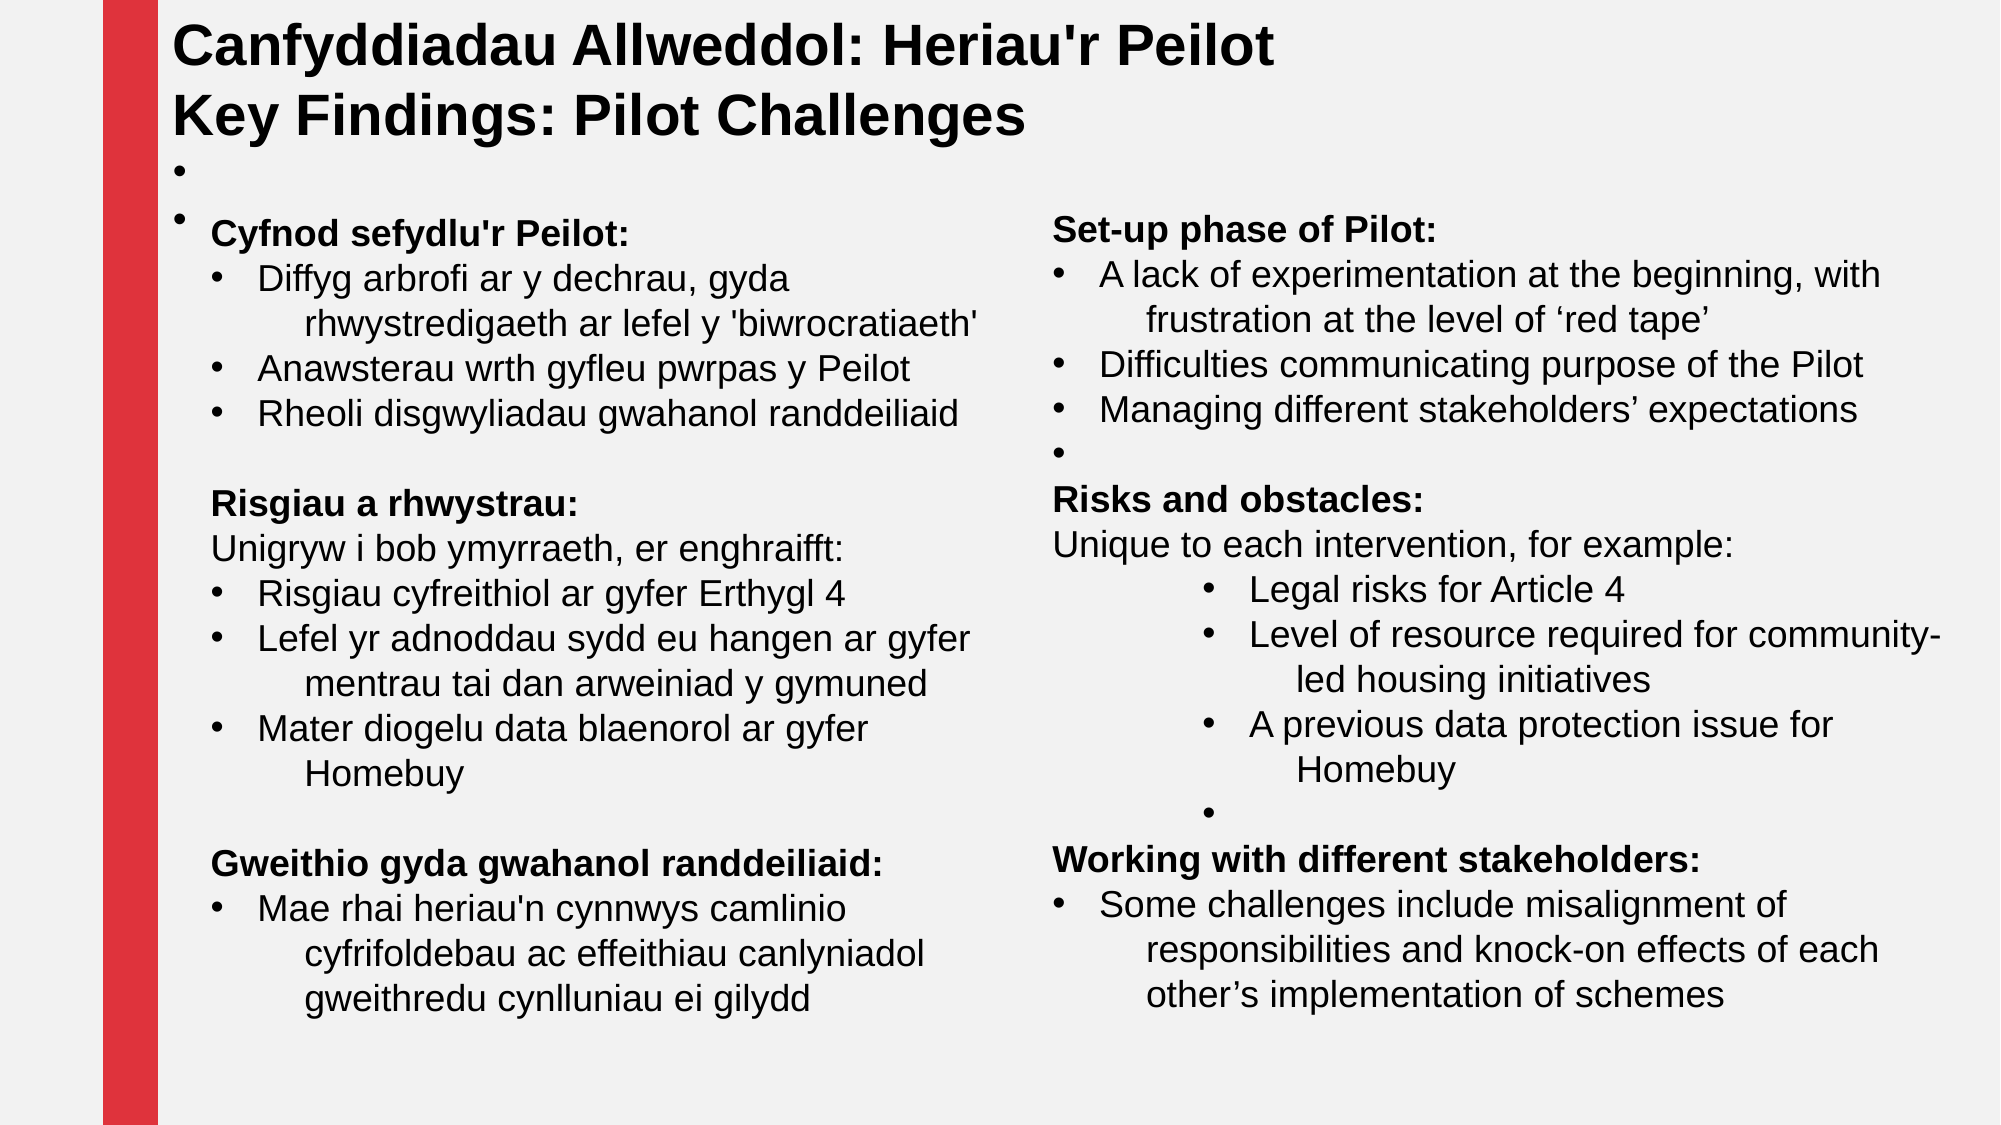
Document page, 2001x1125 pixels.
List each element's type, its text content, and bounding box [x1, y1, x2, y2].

text_box Canfyddiadau Allweddol: Heriau'r Peilot Key Findings: Pilot Challenges [157, 0, 1954, 119]
picture [103, 0, 158, 1125]
text_box Cyfnod sefydlu'r Peilot: Diffyg arbrofi ar y dechrau, gyda rhwystredigaeth ar lefel y 'biwrocratiaeth' Anawsterau wrth gyfleu pwrpas y Peilot Rheoli disgwyliadau gwahanol randdeiliaid Risgiau a rhwystrau: Unigryw i bob ymyrraeth, er enghraifft: Risgiau cyfreithiol ar gyfer Erthygl 4 Lefel yr adnoddau sydd eu hangen ar gyfer mentrau tai dan arweiniad y gymuned Mater diogelu data blaenorol ar gyfer Homebuy Gweithio gyda gwahanol randdeiliaid: Mae rhai heriau'n cynnwys camlinio cyfrifoldebau ac effeithiau canlyniadol gweithredu cynlluniau ei gilydd [195, 201, 1038, 1080]
text_box Set-up phase of Pilot: A lack of experimentation at the beginning, with frustration at the level of ‘red tape’ Difficulties communicating purpose of the Pilot Managing different stakeholders’ expectations Risks and obstacles: Unique to each intervention, for example: Legal risks for Article 4 Level of resource required for community-led housing initiatives A previous data protection issue for Homebuy Working with different stakeholders: Some challenges include misalignment of responsibilities and knock-on effects of each other’s implementation of schemes [1037, 197, 2000, 1023]
